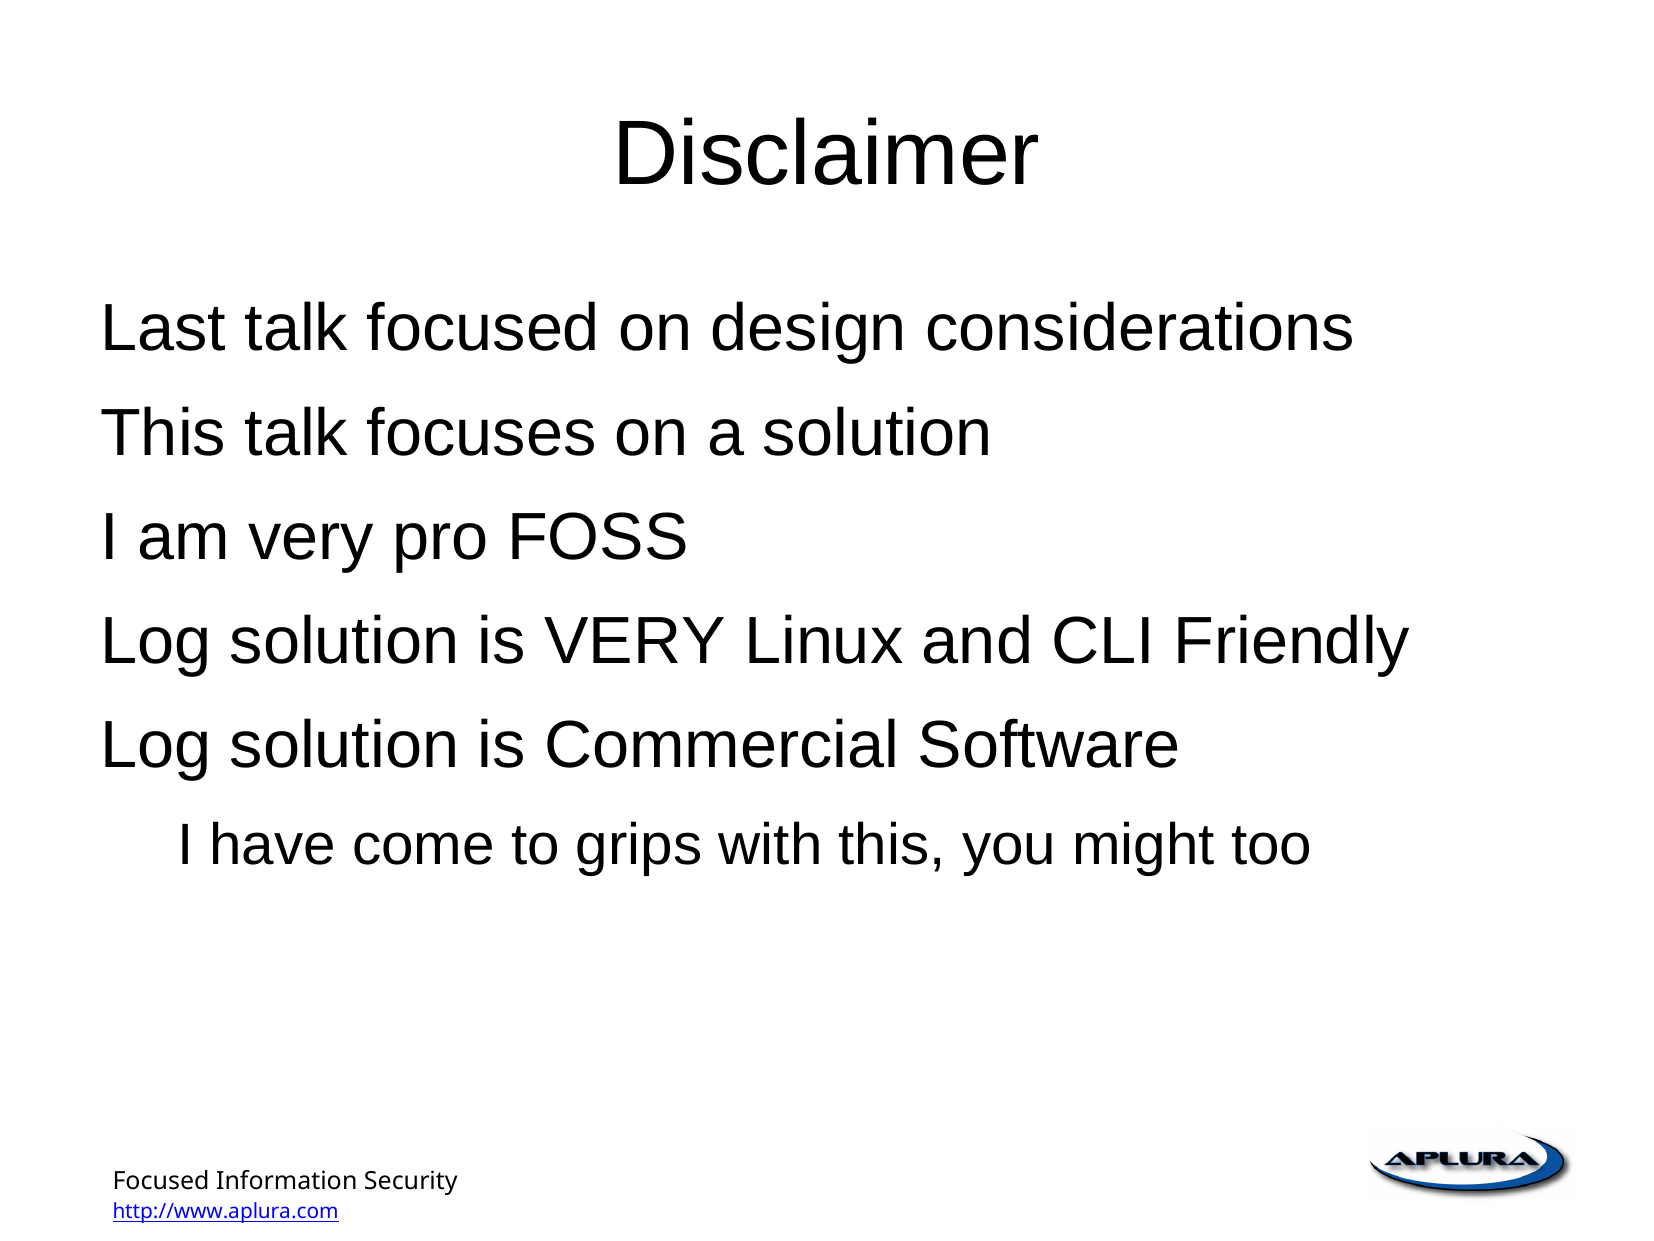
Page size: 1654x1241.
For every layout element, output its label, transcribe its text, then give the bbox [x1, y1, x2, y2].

list Last talk focused on design considerations This talk focuses on a solution I am very pro FOSS Log solution is VERY Linux and CLI Friendly Log solution is Commercial Software I have come to grips with this, you might too [82, 290, 1571, 1094]
title Disclaimer [82, 49, 1571, 257]
picture [1365, 1124, 1576, 1203]
